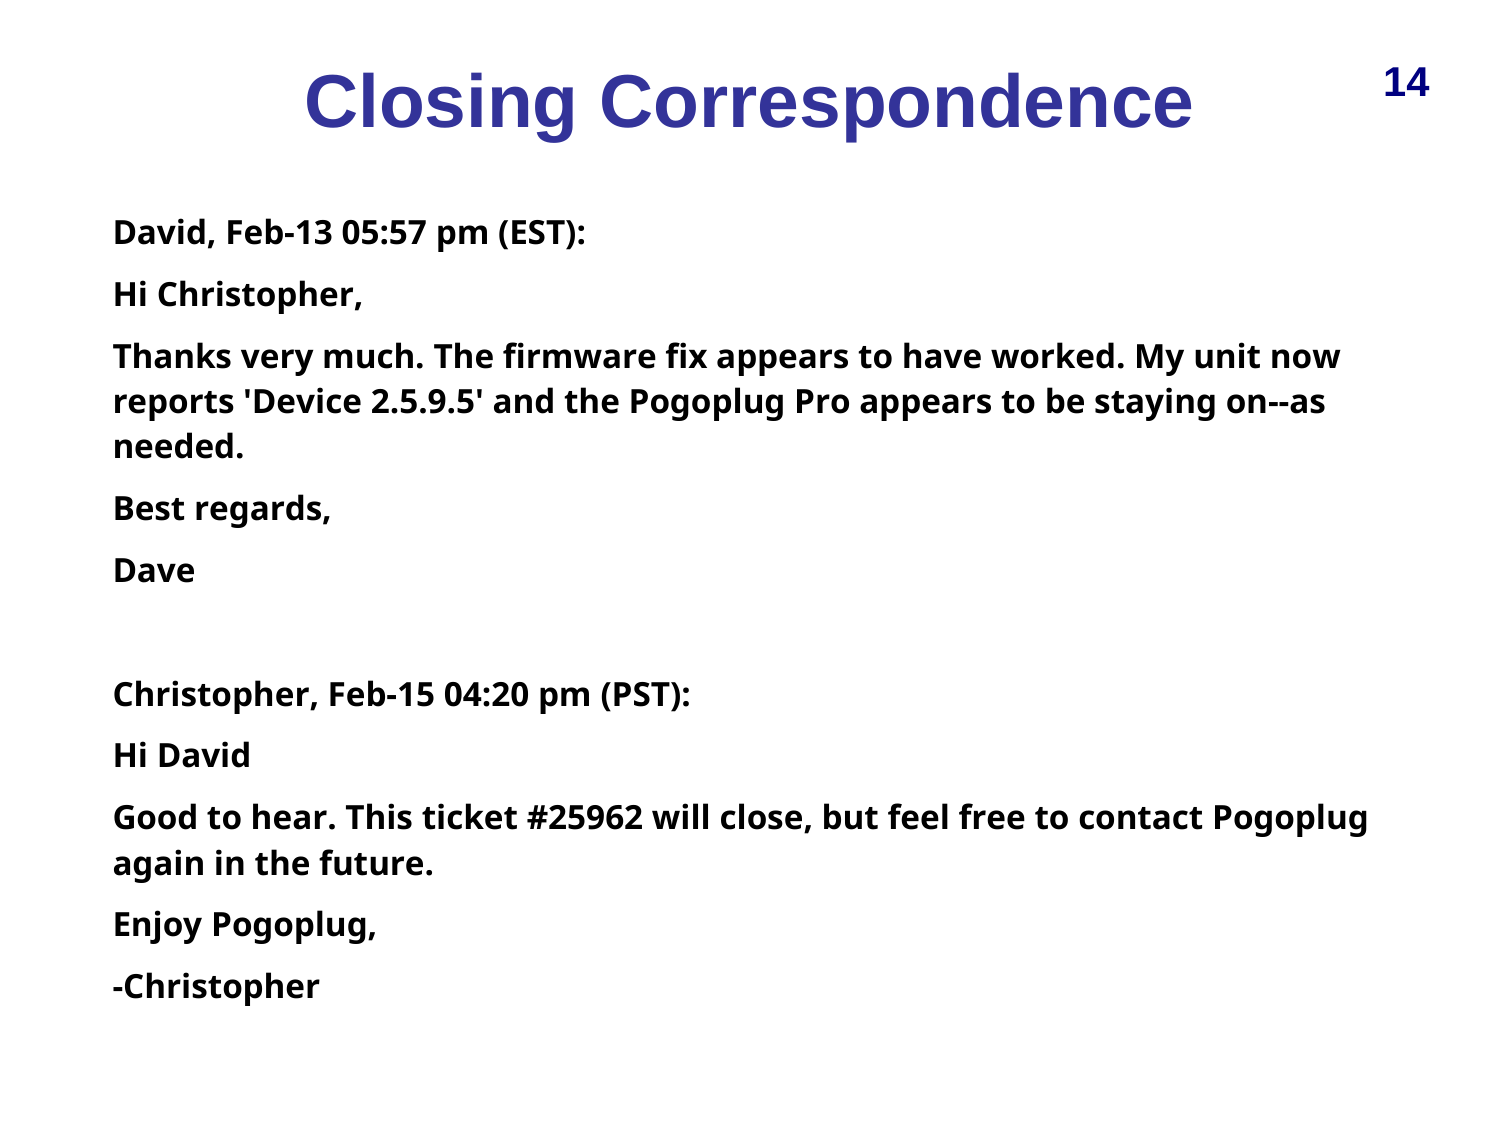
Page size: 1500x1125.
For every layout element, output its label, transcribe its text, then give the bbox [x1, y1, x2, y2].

text_box 14 [1350, 47, 1463, 113]
subtitle David, Feb-13 05:57 pm (EST): Hi Christopher, Thanks very much. The firmware fix appears to have worked. My unit now reports 'Device 2.5.9.5' and the Pogoplug Pro appears to be staying on--as needed. Best regards, Dave Christopher, Feb-15 04:20 pm (PST): Hi David Good to hear. This ticket #25962 will close, but feel free to contact Pogoplug again in the future. Enjoy Pogoplug, -Christopher [112, 168, 1388, 1050]
title Closing Correspondence [75, 52, 1426, 150]
